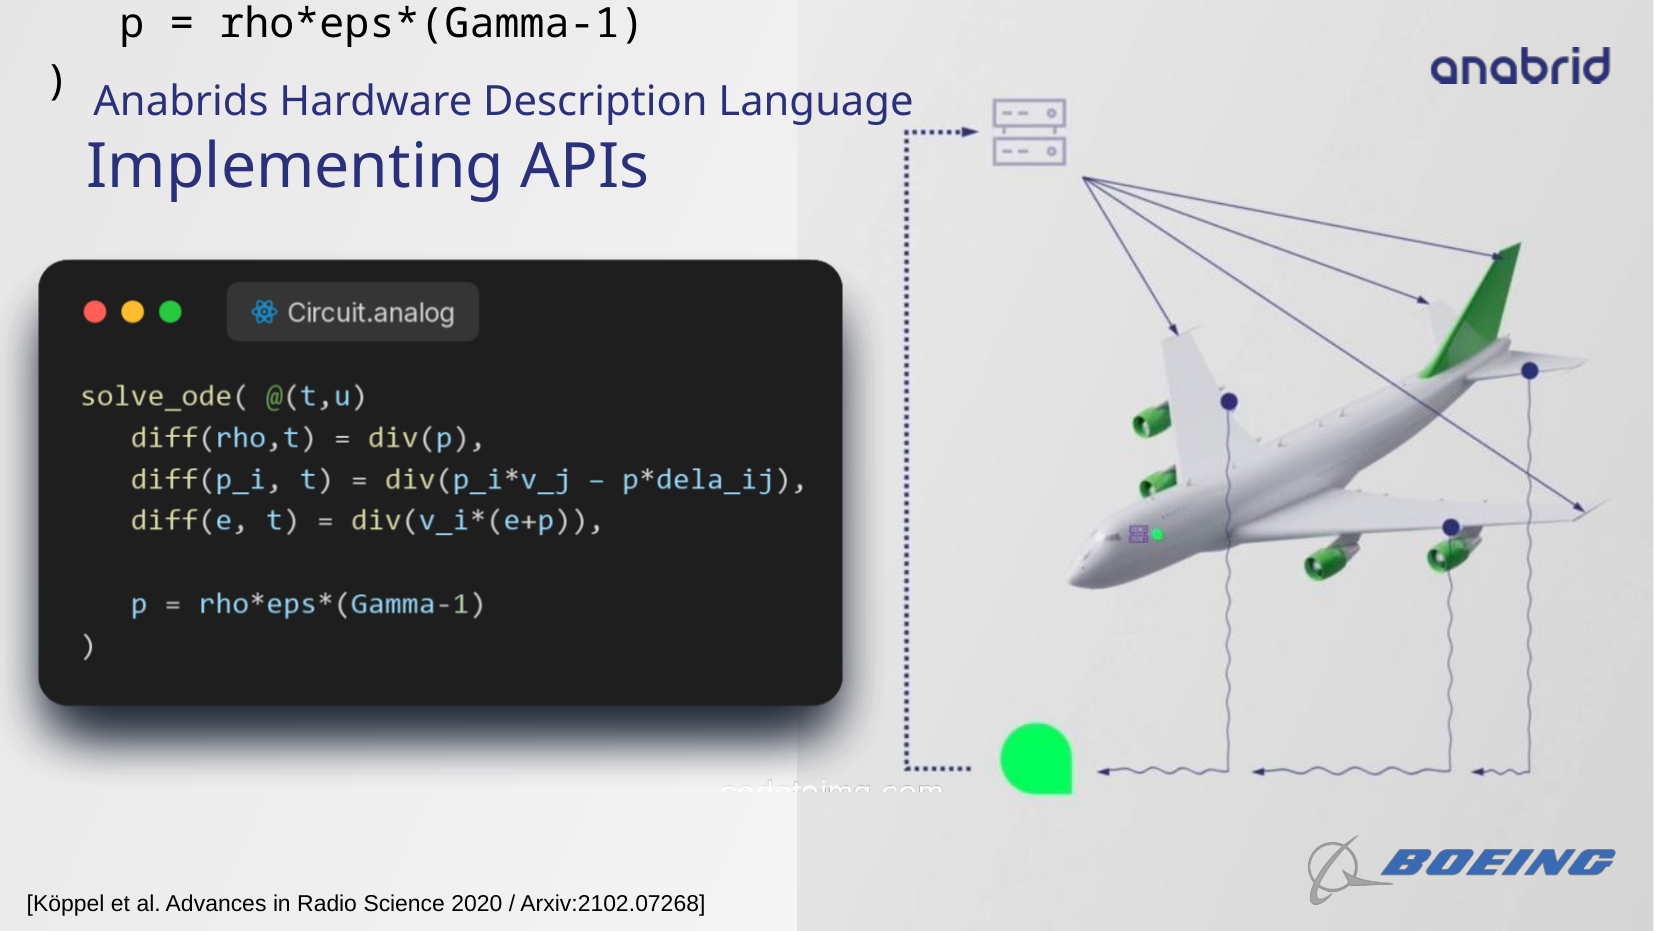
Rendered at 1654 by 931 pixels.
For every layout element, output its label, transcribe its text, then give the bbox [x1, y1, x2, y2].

text_box [Köppel et al. Advances in Radio Science 2020 / Arxiv:2102.07268] [11, 883, 722, 925]
text_box Anabrids Hardware Description Language [78, 63, 1034, 126]
title Implementing APIs [86, 96, 1490, 181]
picture [0, 0, 1654, 931]
